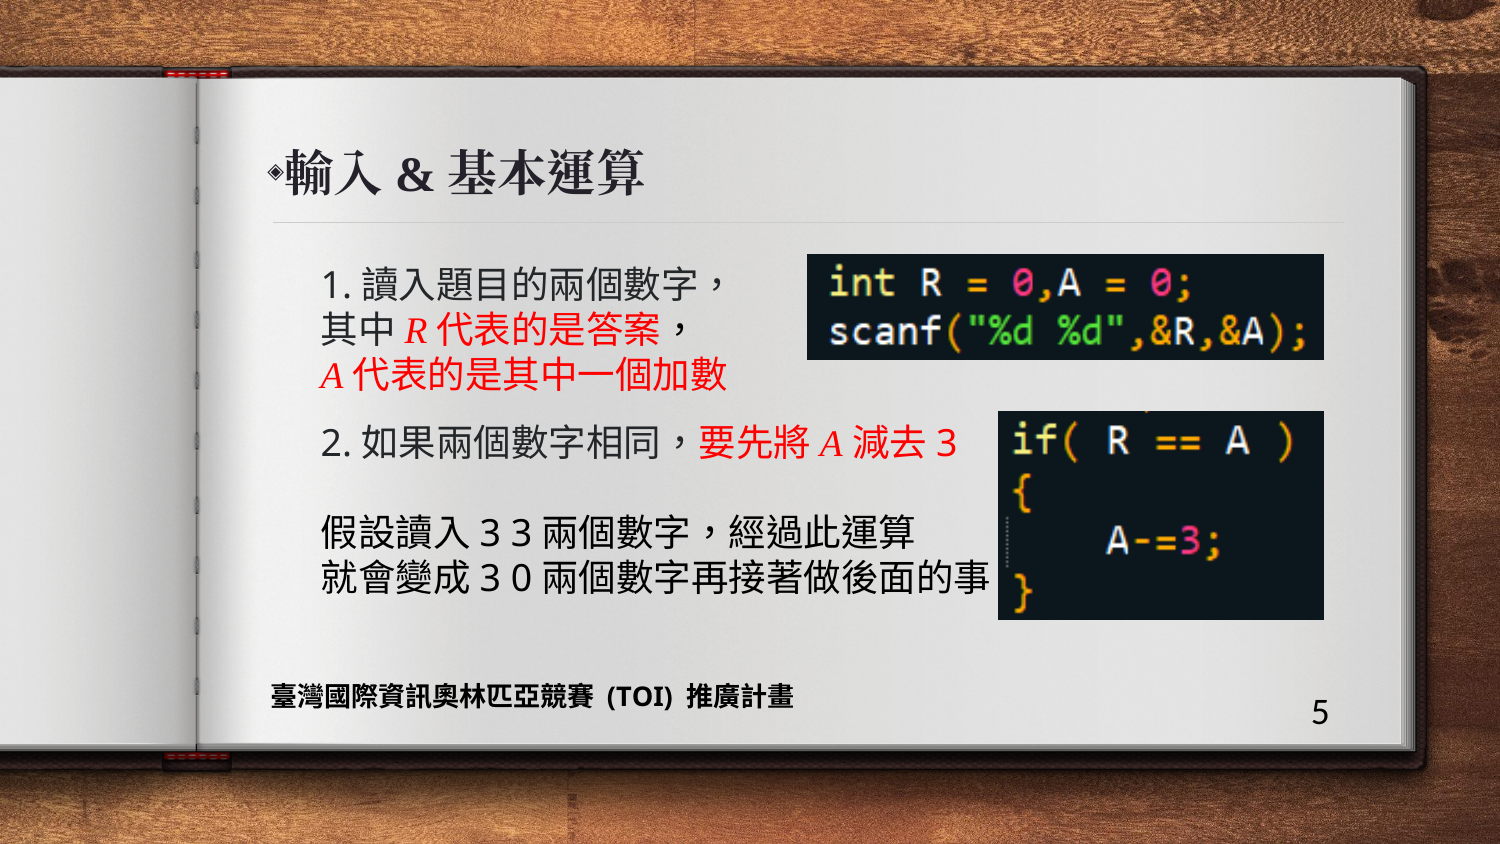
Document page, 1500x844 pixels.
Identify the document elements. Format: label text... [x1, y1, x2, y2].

list 輸入&基本運算 [252, 126, 1194, 216]
text_box 2.如果兩個數字相同，要先將A減去3 假設讀入3 3兩個數字，經過此運算 就會變成3 0兩個數字再接著做後面的事 [306, 412, 998, 607]
picture [807, 254, 1324, 360]
picture [998, 411, 1324, 620]
text_box 1.讀入題目的兩個數字， 其中R代表的是答案， A代表的是其中一個加數 [306, 253, 768, 403]
text_box [1295, 672, 1386, 737]
